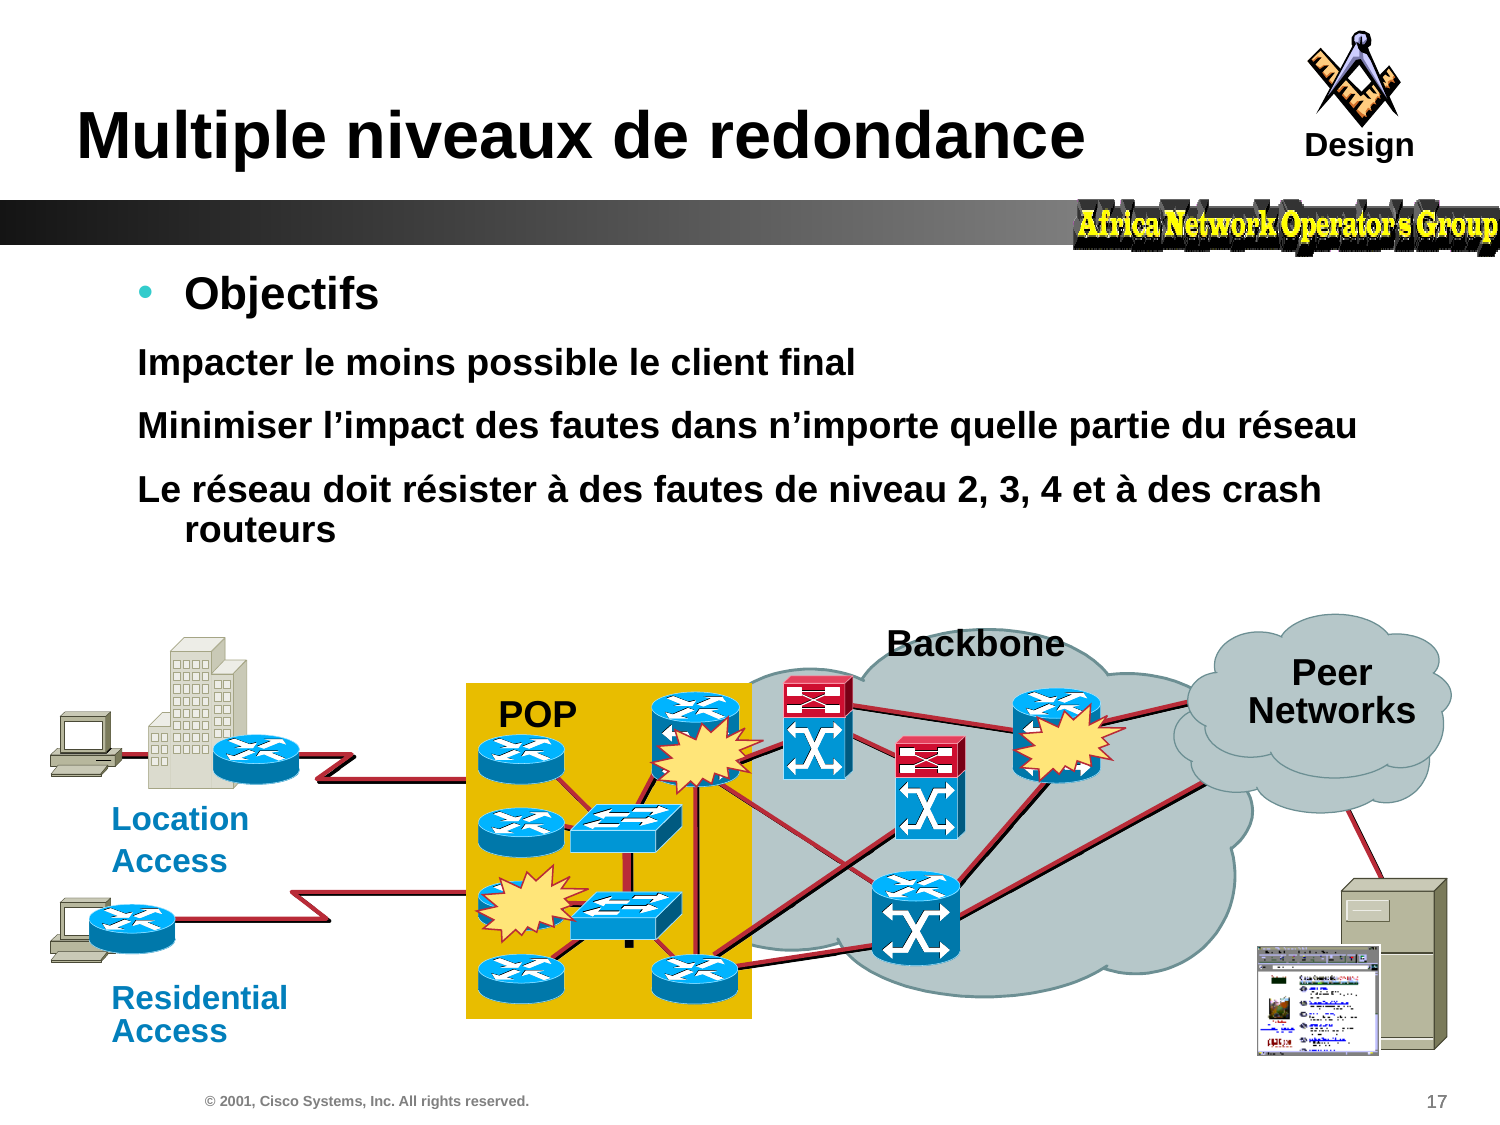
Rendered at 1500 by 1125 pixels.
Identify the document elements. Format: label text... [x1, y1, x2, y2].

picture [524, 752, 549, 761]
text_box Objectifs Impacter le moins possible le client final Minimiser l’impact des fautes dans n’importe quelle partie du réseau Le réseau doit résister à des fautes de niveau 2, 3, 4 et à des crash routeurs [123, 256, 1407, 557]
picture [478, 954, 508, 966]
picture [145, 904, 176, 921]
picture [494, 751, 518, 760]
picture [699, 960, 722, 968]
picture [134, 921, 160, 930]
text_box Peer Networks [1233, 642, 1431, 738]
picture [651, 774, 676, 788]
text_box Residential Access [97, 970, 313, 1057]
text_box Backbone [871, 613, 1080, 672]
picture [669, 959, 693, 967]
picture [552, 880, 561, 885]
picture [137, 909, 160, 917]
picture [644, 612, 1453, 1001]
picture [623, 905, 655, 912]
picture [570, 804, 683, 854]
picture [685, 774, 740, 788]
picture [231, 740, 254, 748]
picture [105, 920, 128, 930]
picture [623, 818, 655, 825]
picture [752, 808, 840, 924]
picture [50, 711, 123, 777]
picture [528, 845, 565, 858]
picture [700, 697, 724, 706]
picture [597, 898, 628, 905]
picture [698, 710, 724, 720]
picture [524, 971, 549, 980]
picture [1257, 946, 1379, 1056]
picture [478, 807, 565, 820]
picture [262, 734, 300, 752]
picture [595, 810, 628, 817]
picture [478, 734, 515, 746]
picture [478, 880, 501, 893]
picture [921, 876, 944, 884]
text_box [700, 788, 752, 954]
picture [528, 734, 565, 747]
picture [494, 971, 517, 980]
picture [669, 697, 694, 705]
picture [478, 991, 565, 1005]
picture [494, 824, 518, 834]
text_box Design [1292, 118, 1428, 170]
picture [888, 888, 912, 898]
text_box POP [483, 684, 593, 743]
picture [526, 959, 548, 967]
title Multiple niveaux de redondance [62, 41, 1313, 180]
text_box [726, 936, 752, 963]
picture [496, 959, 519, 967]
text_box [466, 683, 764, 1019]
picture [1070, 180, 1500, 275]
picture [1340, 877, 1448, 1051]
picture [570, 804, 596, 830]
picture [259, 752, 282, 761]
picture [148, 637, 300, 790]
picture [651, 691, 740, 705]
picture [535, 954, 565, 967]
picture [106, 909, 130, 917]
picture [651, 991, 739, 1005]
picture [478, 919, 501, 932]
text_box [1014, 704, 1127, 782]
text_box Location Access [97, 791, 265, 886]
picture [50, 897, 176, 963]
picture [705, 954, 739, 971]
picture [524, 825, 550, 834]
picture [586, 821, 618, 830]
picture [919, 889, 945, 898]
picture [525, 813, 549, 821]
picture [478, 846, 515, 858]
picture [228, 751, 252, 760]
picture [260, 740, 284, 748]
picture [525, 740, 549, 748]
picture [1307, 29, 1402, 118]
picture [570, 891, 683, 941]
picture [884, 905, 948, 957]
picture [697, 971, 722, 981]
picture [651, 954, 685, 967]
picture [664, 727, 676, 739]
picture [586, 909, 618, 915]
picture [497, 813, 520, 821]
picture [478, 772, 565, 785]
picture [538, 919, 565, 932]
picture [668, 709, 692, 719]
picture [890, 876, 915, 884]
picture [667, 971, 690, 980]
picture [497, 740, 520, 748]
picture [634, 807, 666, 814]
